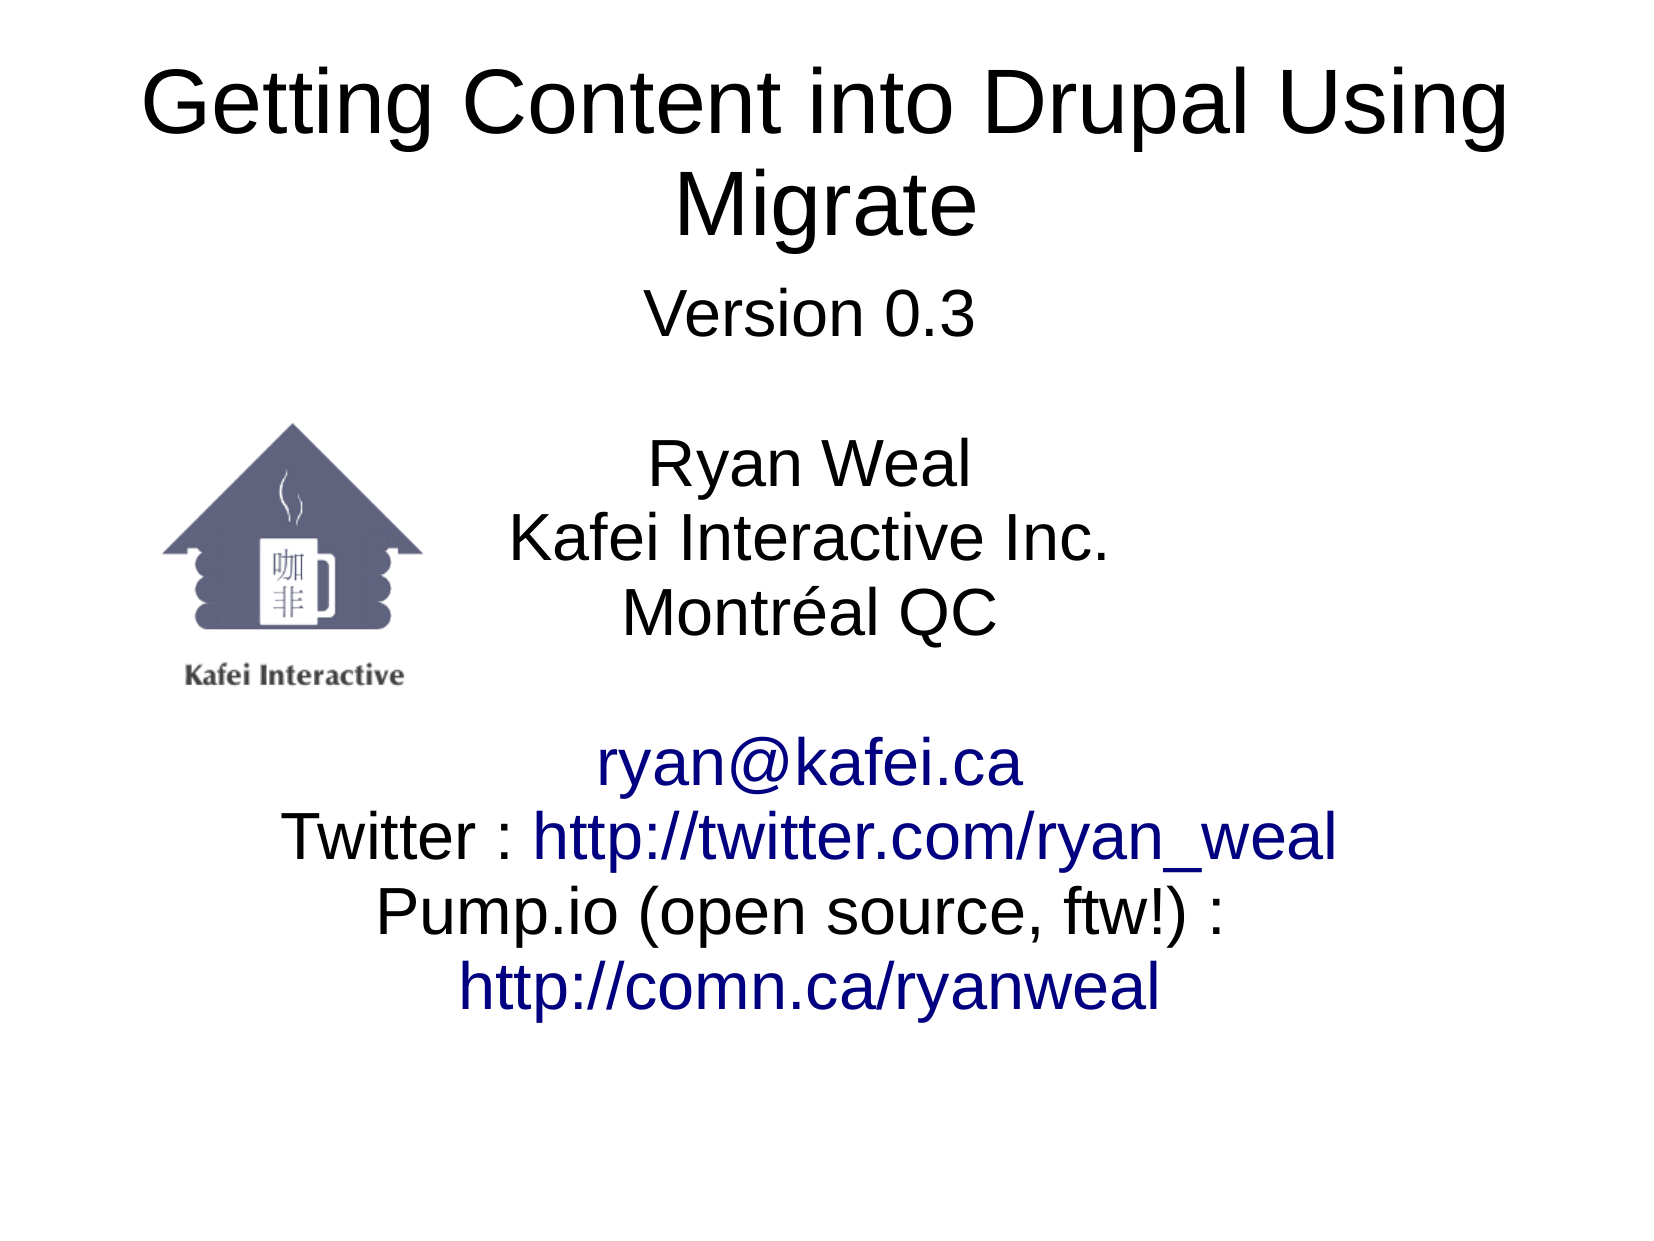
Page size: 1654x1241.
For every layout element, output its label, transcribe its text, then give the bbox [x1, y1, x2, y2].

subtitle Version 0.3 Ryan Weal Kafei Interactive Inc. Montréal QC ryan@kafei.ca Twitter : http://twitter.com/ryan_weal Pump.io (open source, ftw!) : http://comn.ca/ryanweal [82, 275, 1538, 1024]
title Getting Content into Drupal Using Migrate [82, 49, 1571, 257]
picture [129, 377, 461, 706]
